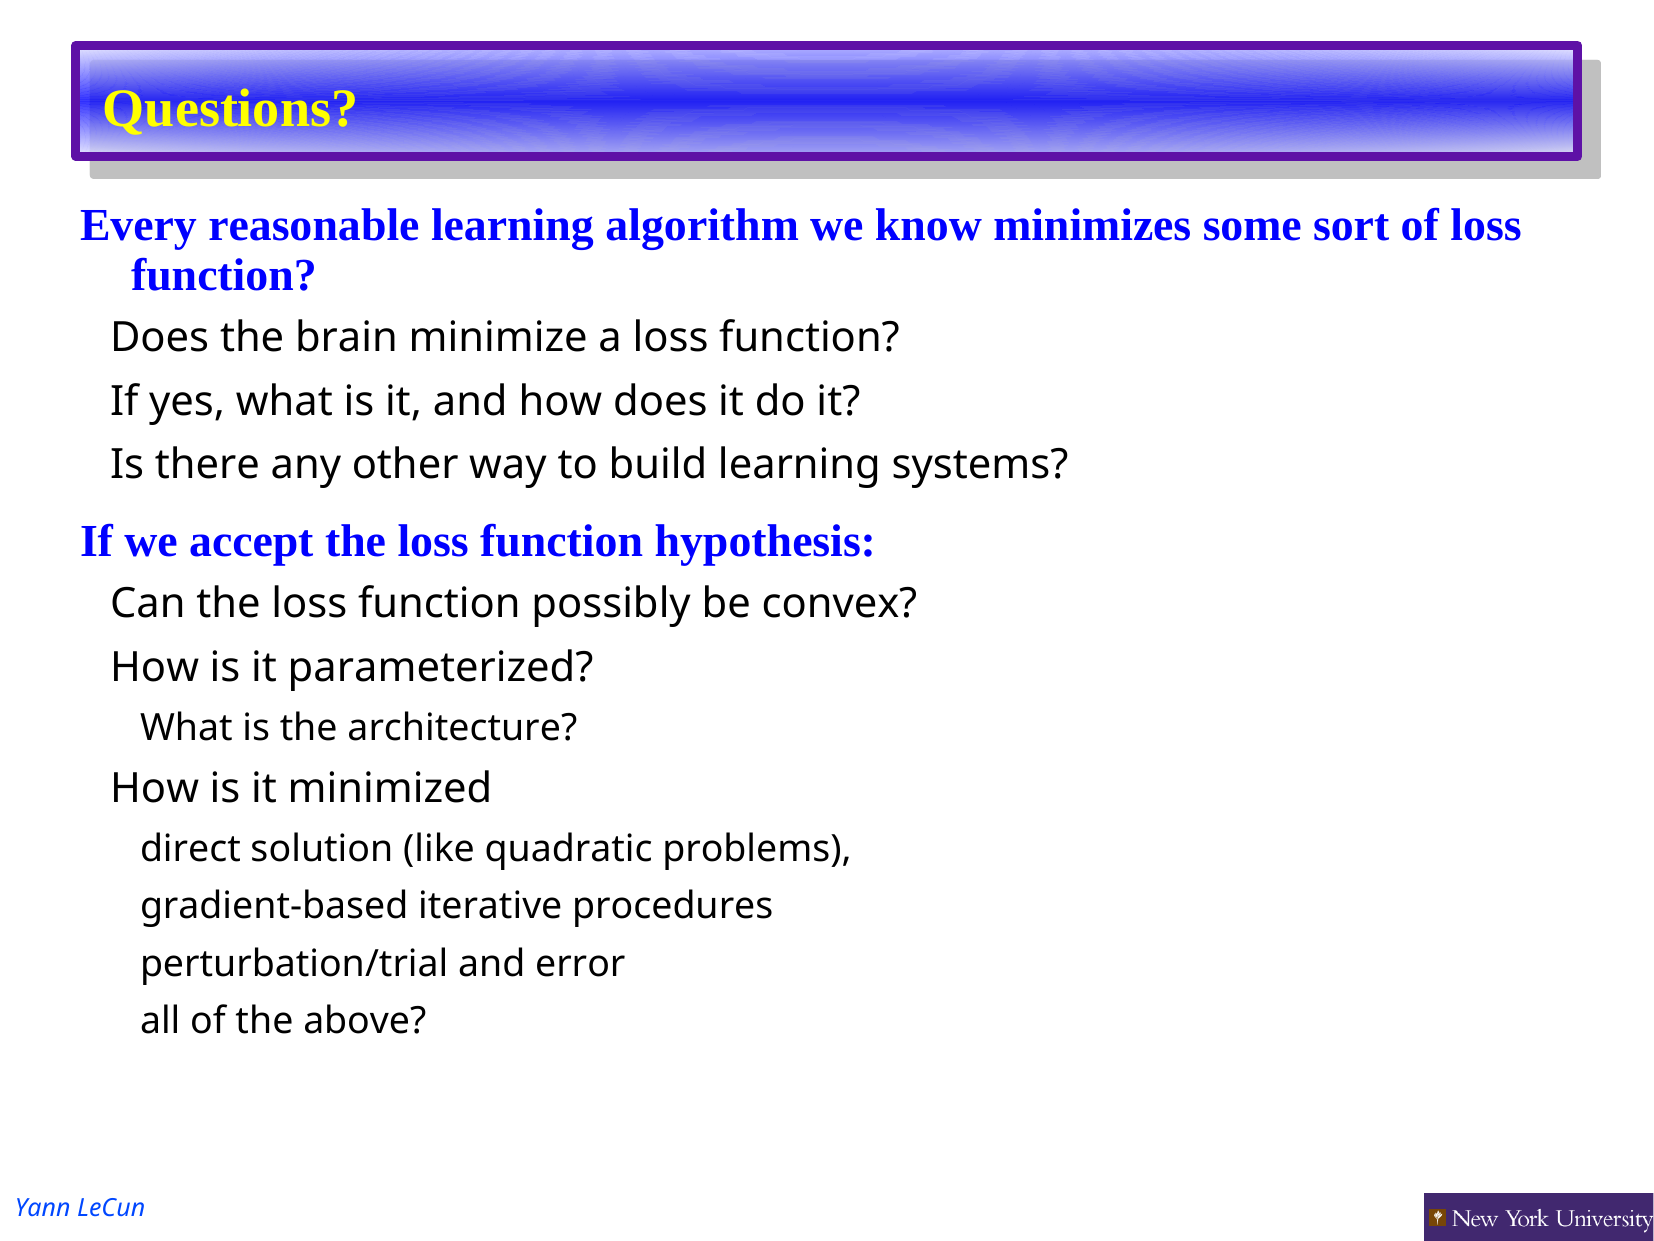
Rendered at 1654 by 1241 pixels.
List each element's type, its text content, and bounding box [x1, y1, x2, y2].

picture [1424, 1193, 1654, 1241]
title Questions? [75, 45, 1578, 157]
list Every reasonable learning algorithm we know minimizes some sort of loss function? Does the brain minimize a loss function? If yes, what is it, and how does it do it? Is there any other way to build learning systems? If we accept the loss function hypothesis: Can the loss function possibly be convex? How is it parameterized? What is the architecture? How is it minimized direct solution (like quadratic problems), gradient-based iterative procedures perturbation/trial and error all of the above? [80, 199, 1554, 1162]
